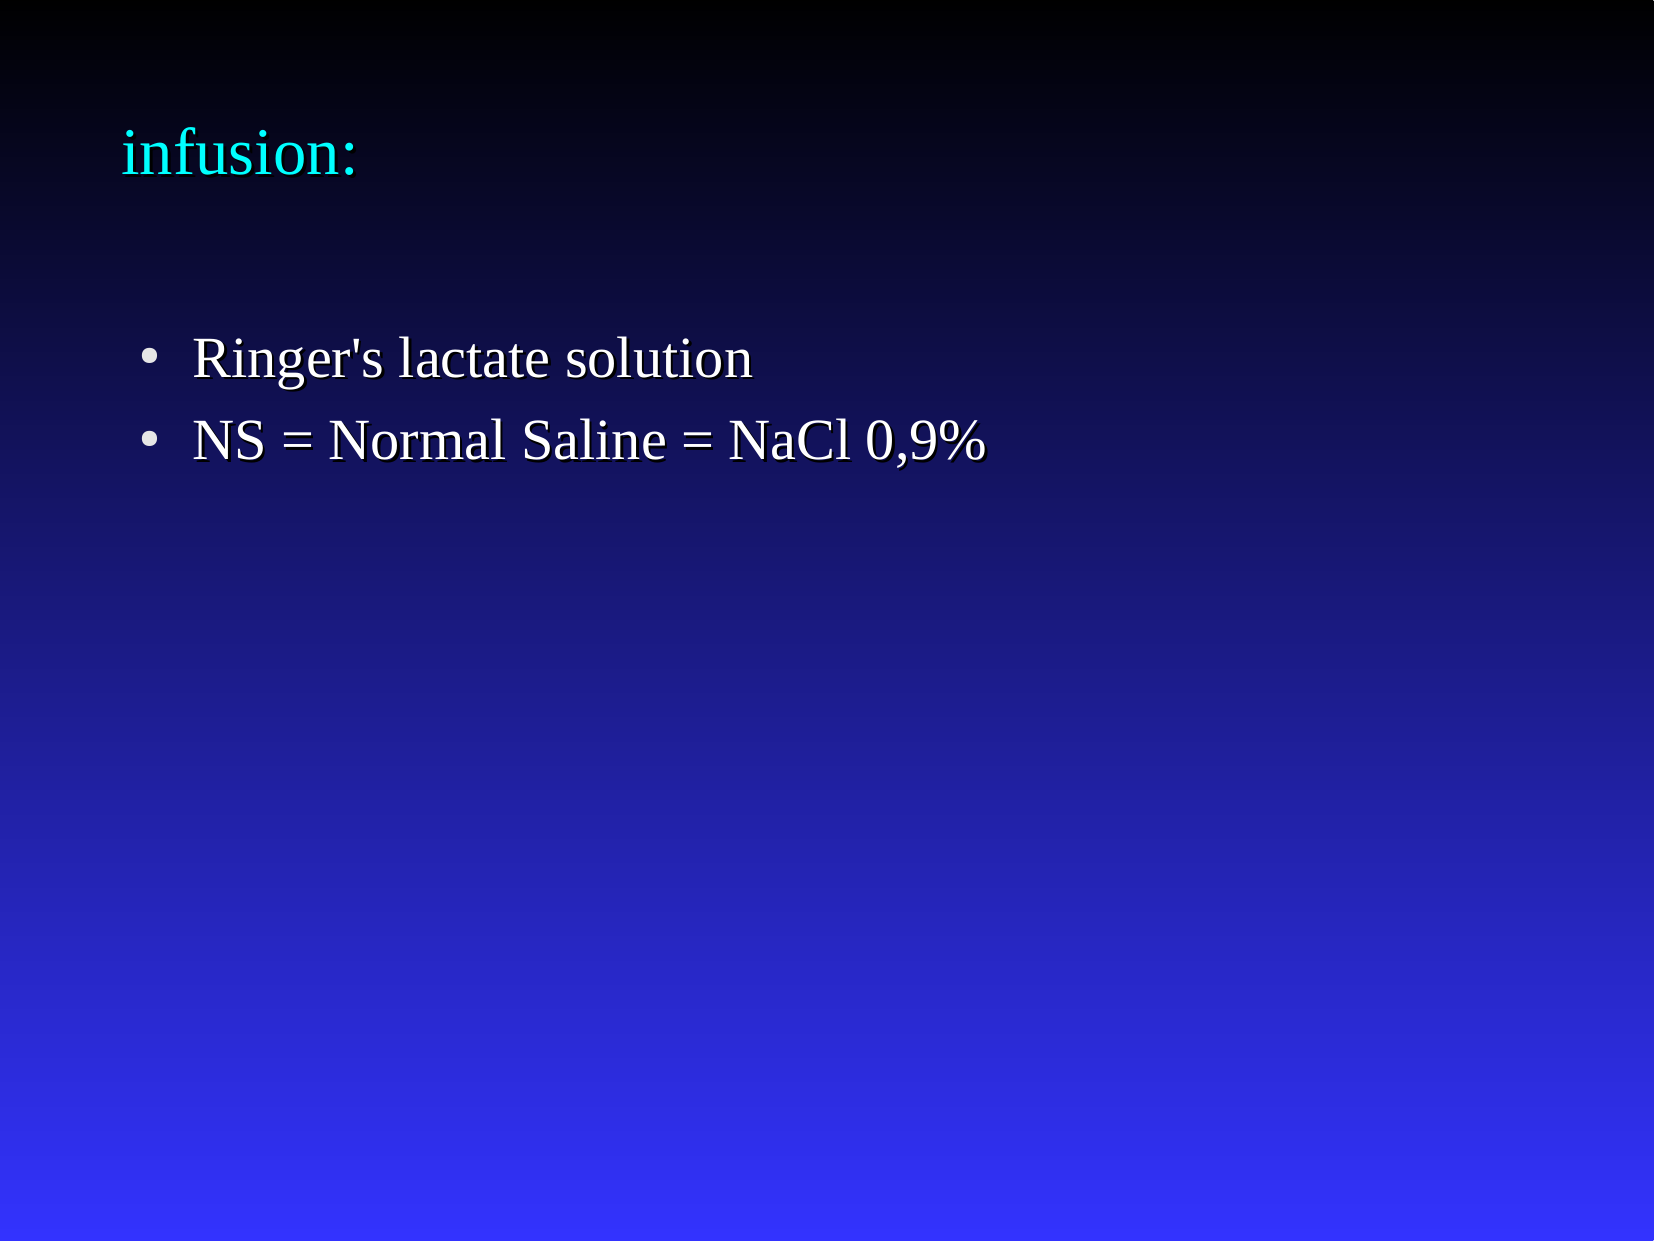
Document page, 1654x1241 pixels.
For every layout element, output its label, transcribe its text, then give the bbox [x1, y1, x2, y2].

list Ringer's lactate solution NS = Normal Saline = NaCl 0,9% [121, 322, 1561, 1132]
title infusion: [121, 46, 1534, 254]
